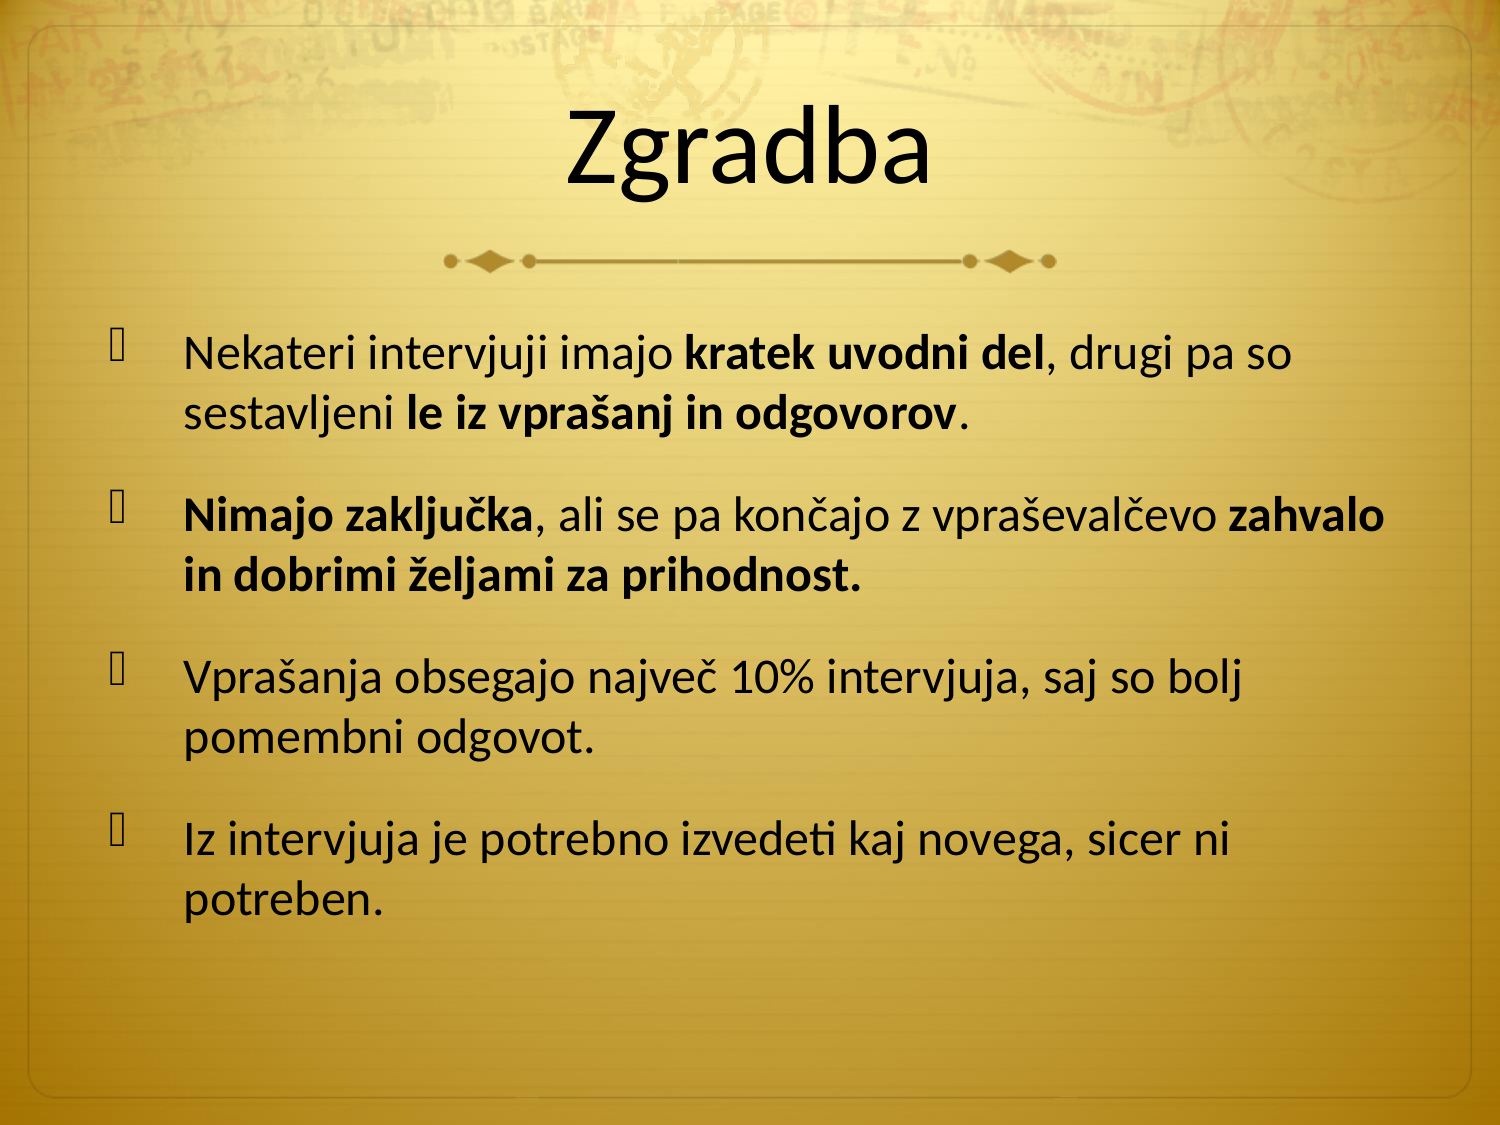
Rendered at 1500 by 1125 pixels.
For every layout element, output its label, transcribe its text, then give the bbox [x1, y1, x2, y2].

title Zgradba [93, 45, 1407, 233]
list Nekateri intervjuji imajo kratek uvodni del, drugi pa so sestavljeni le iz vprašanj in odgovorov. Nimajo zaključka, ali se pa končajo z vpraševalčevo zahvalo in dobrimi željami za prihodnost. Vprašanja obsegajo največ 10% intervjuja, saj so bolj pomembni odgovot. Iz intervjuja je potrebno izvedeti kaj novega, sicer ni potreben. [93, 312, 1407, 988]
picture [0, 0, 1500, 1125]
